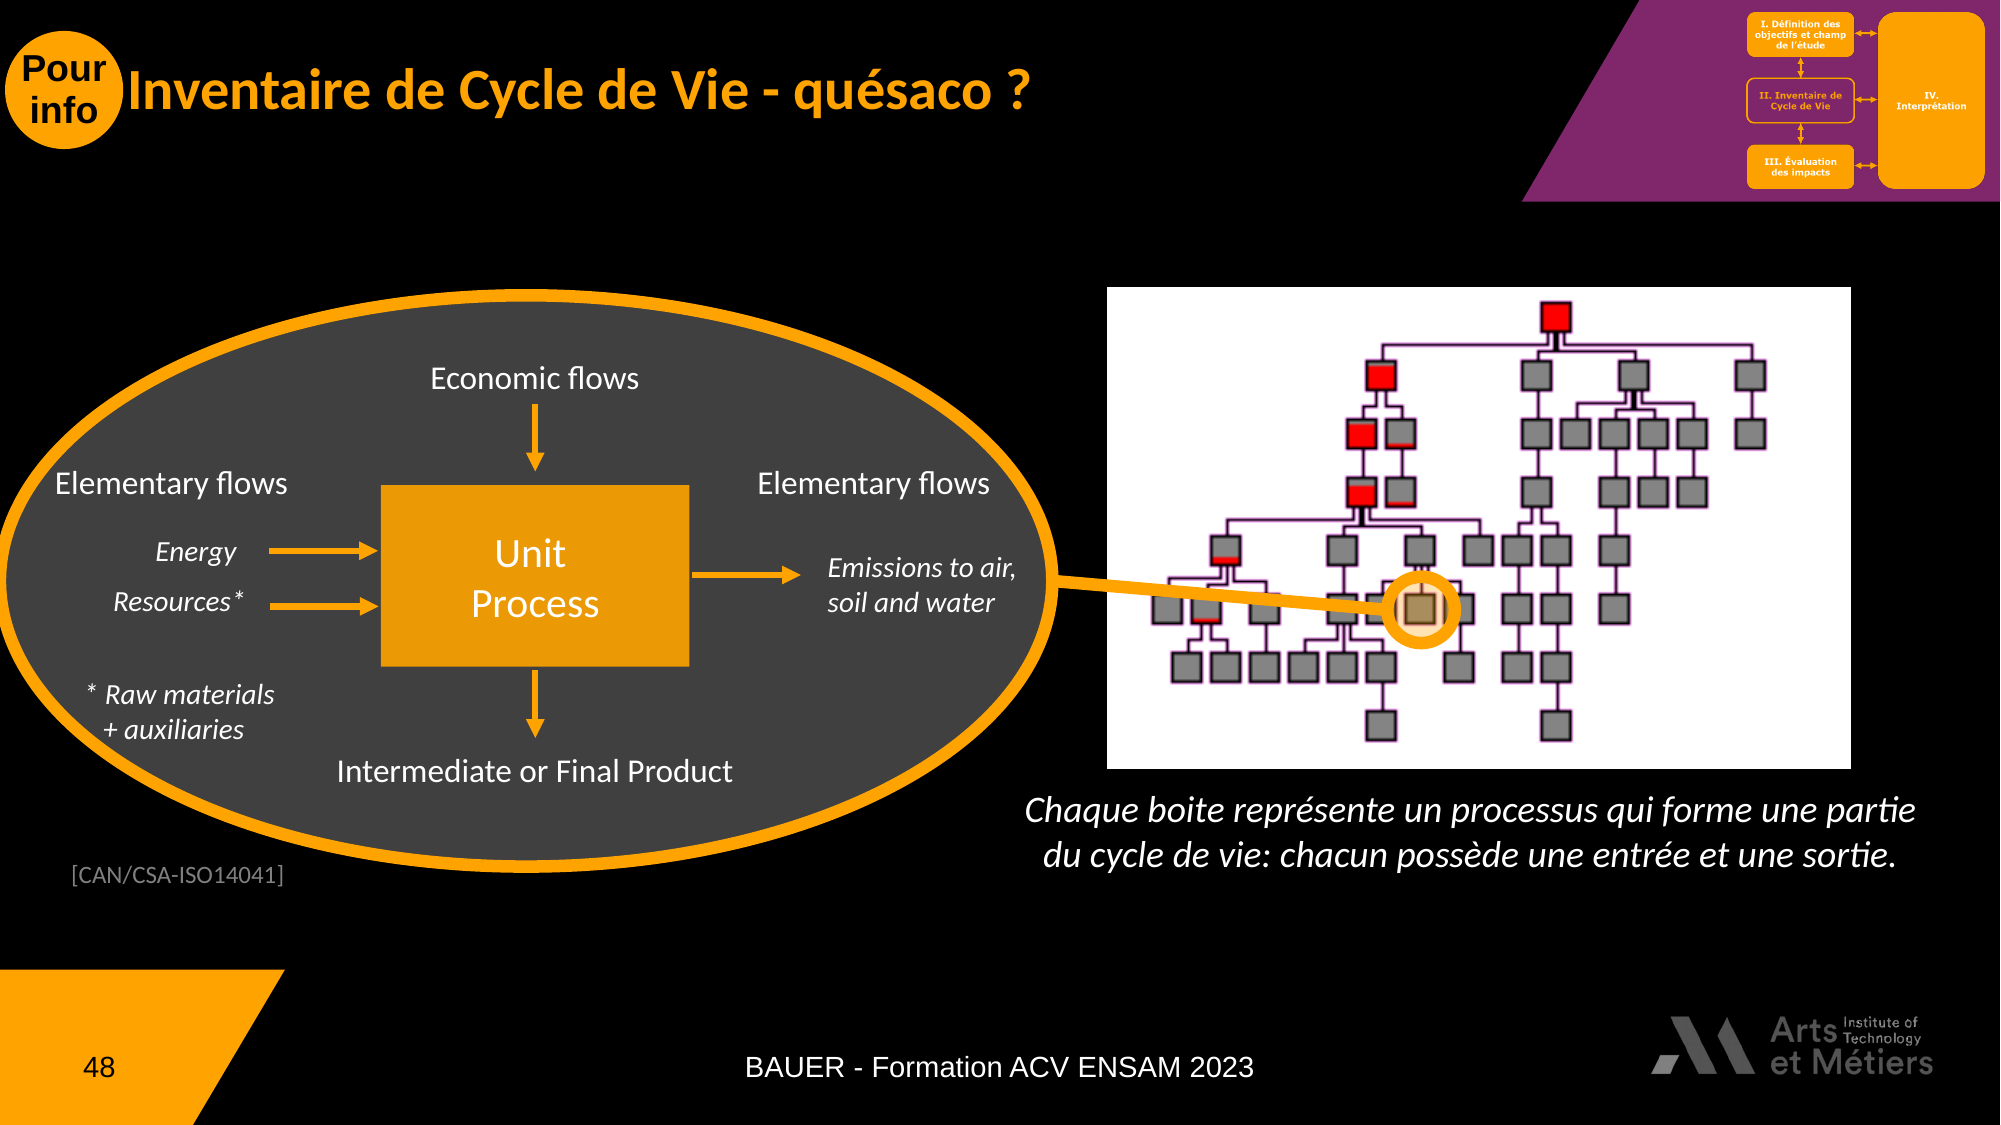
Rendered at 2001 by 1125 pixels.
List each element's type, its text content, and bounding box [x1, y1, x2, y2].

text_box * Raw materials + auxiliaries [68, 667, 297, 753]
text_box Elementary flows [40, 453, 336, 509]
text_box Resources* [98, 574, 261, 625]
picture [1746, 12, 1985, 189]
text_box Economic flows [387, 349, 683, 404]
picture [1107, 286, 1852, 769]
text_box Pour info [5, 30, 124, 150]
text_box [CAN/CSA-ISO14041] [56, 850, 300, 896]
picture [1631, 997, 1952, 1093]
text_box Elementary flows [742, 453, 1038, 509]
text_box Unit Process [380, 485, 690, 667]
text_box [1387, 576, 1455, 644]
text_box Intermediate or Final Product [321, 741, 749, 797]
text_box Energy [140, 524, 252, 574]
text_box Chaque boite représente un processus qui forme une partie du cycle de vie: chacun possède une entrée et une sortie. [988, 777, 1954, 883]
title Inventaire de Cycle de Vie - quésaco ? [112, 51, 1430, 166]
text_box Emissions to air, soil and water [813, 541, 1046, 626]
text_box [0, 295, 1053, 867]
